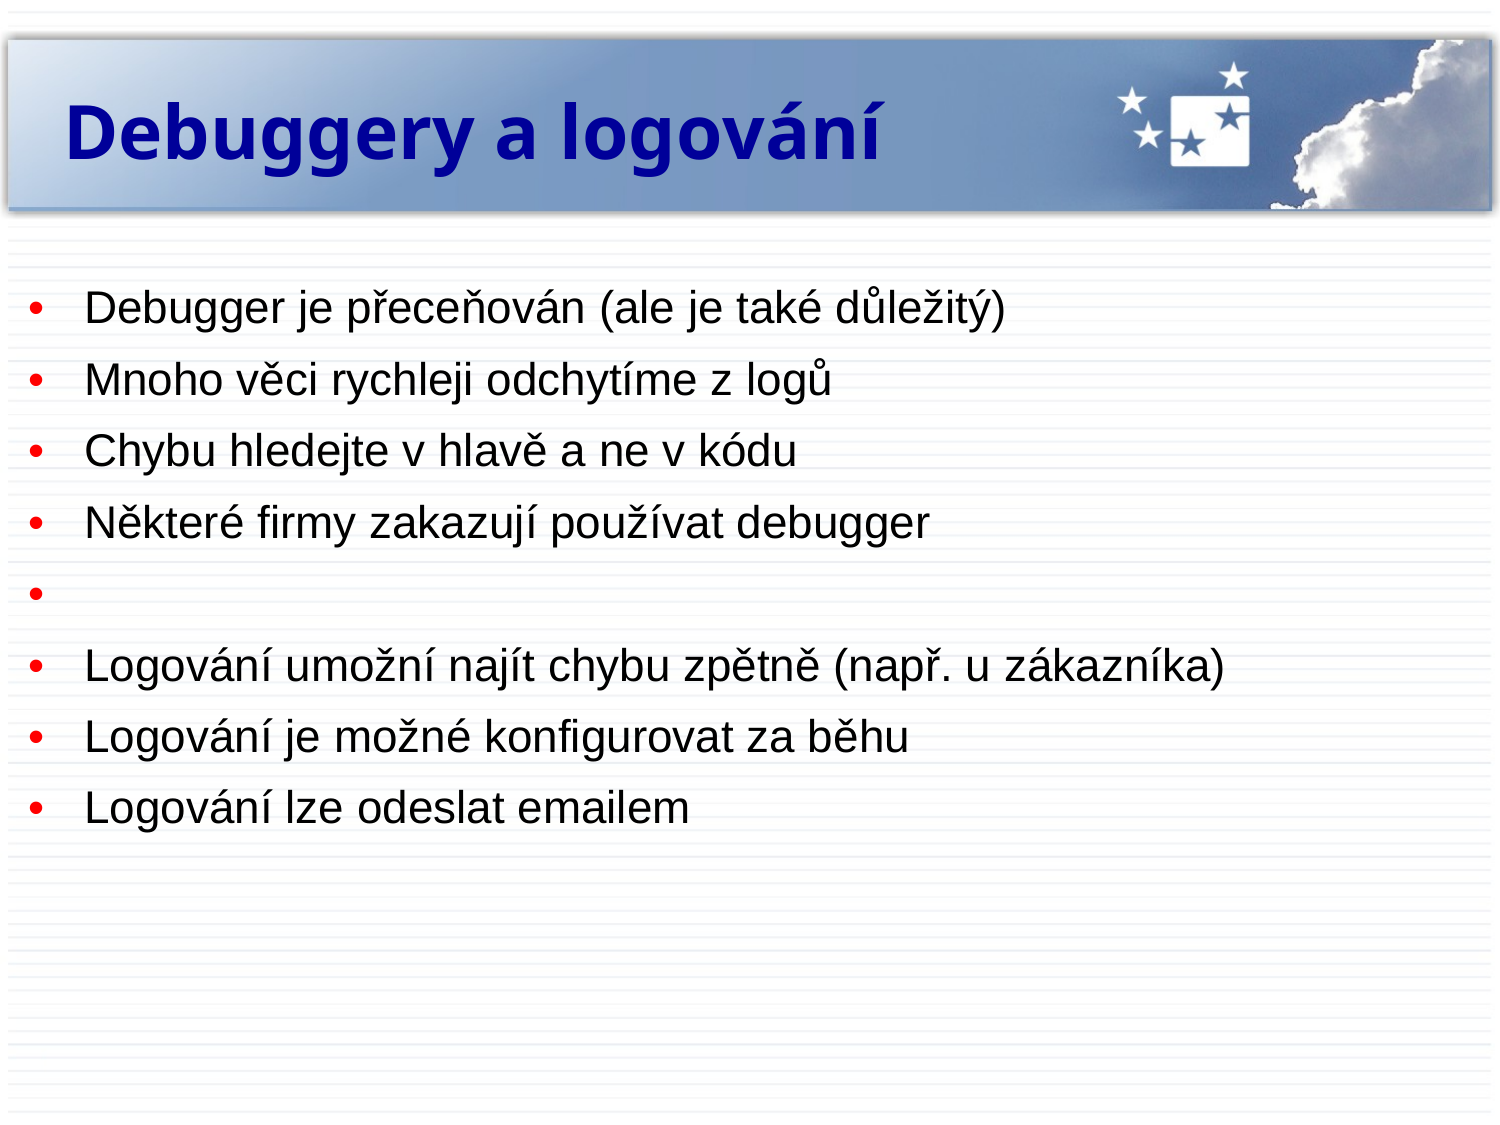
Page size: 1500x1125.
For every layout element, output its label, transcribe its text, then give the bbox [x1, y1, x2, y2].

title Debuggery a logování [63, 26, 1414, 229]
picture [0, 0, 1500, 1125]
list Debugger je přeceňován (ale je také důležitý) Mnoho věci rychleji odchytíme z logů Chybu hledejte v hlavě a ne v kódu Některé firmy zakazují používat debugger Logování umožní najít chybu zpětně (např. u zákazníka) Logování je možné konfigurovat za běhu Logování lze odeslat emailem [28, 278, 1480, 1108]
